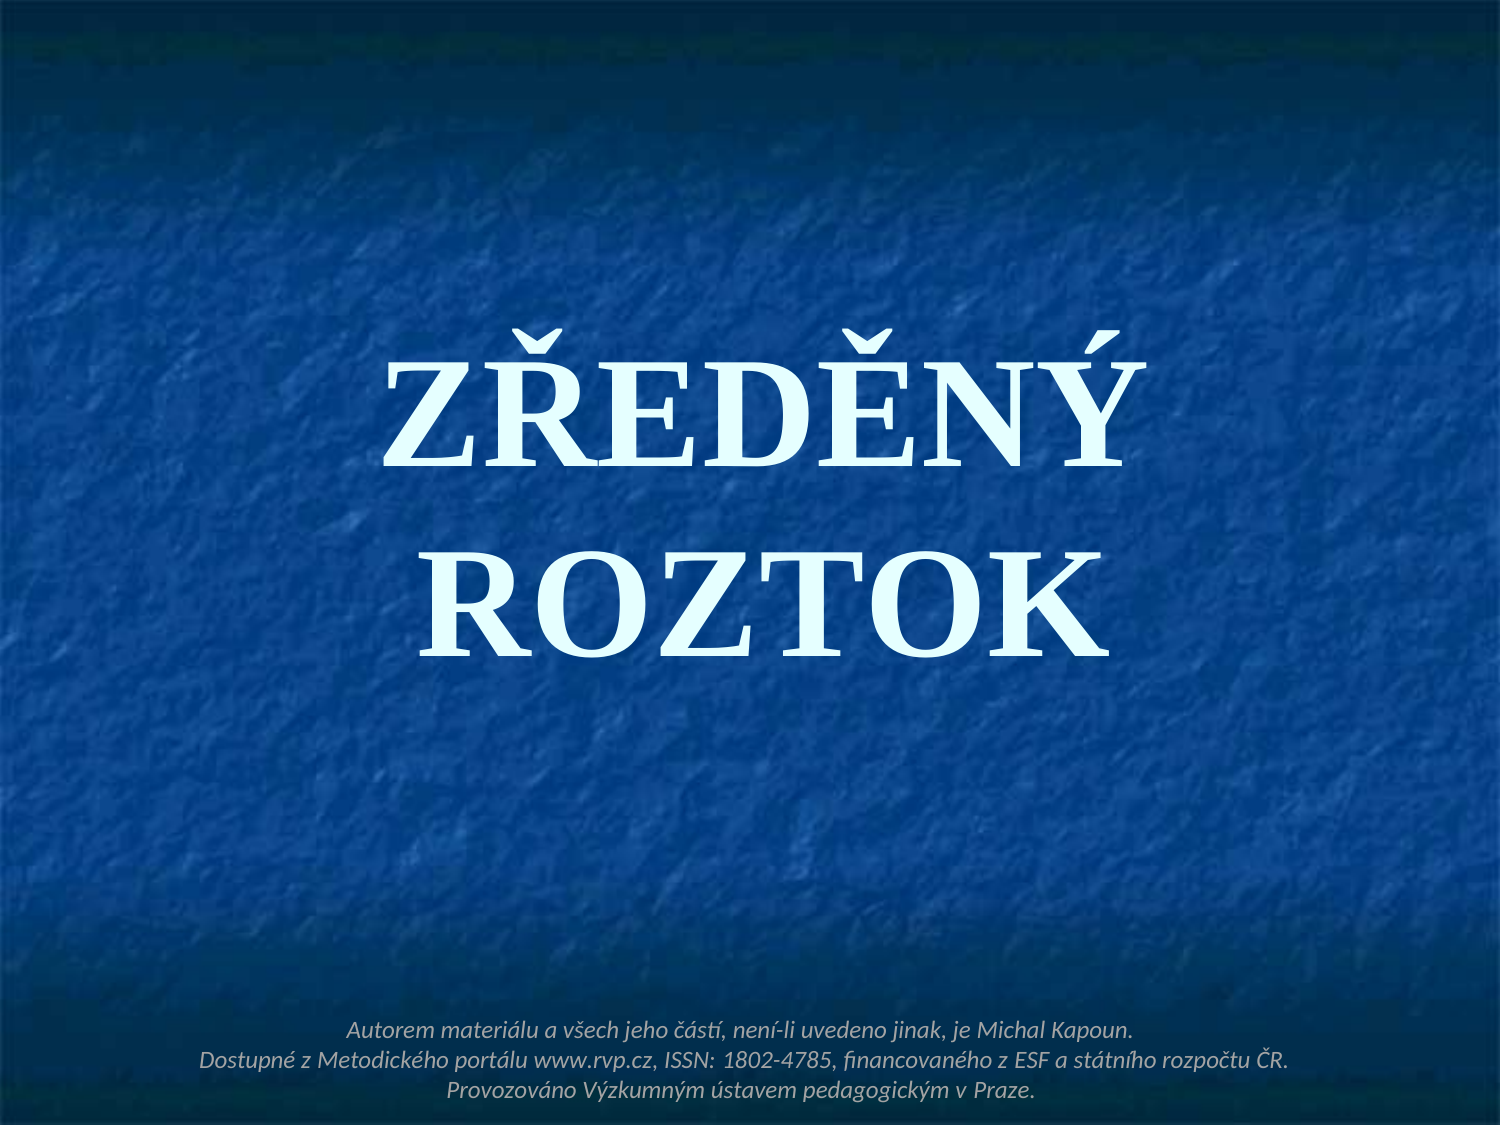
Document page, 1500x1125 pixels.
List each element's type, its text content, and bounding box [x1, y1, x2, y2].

text_box Autorem materiálu a všech jeho částí, není-li uvedeno jinak, je Michal Kapoun. Dostupné z Metodického portálu www.rvp.cz, ISSN: 1802-4785, financovaného z ESF a státního rozpočtu ČR. Provozováno Výzkumným ústavem pedagogickým v Praze. [147, 1011, 1341, 1106]
picture [0, 0, 1500, 1125]
title ZŘEDĚNÝ ROZTOK [88, 300, 1439, 696]
